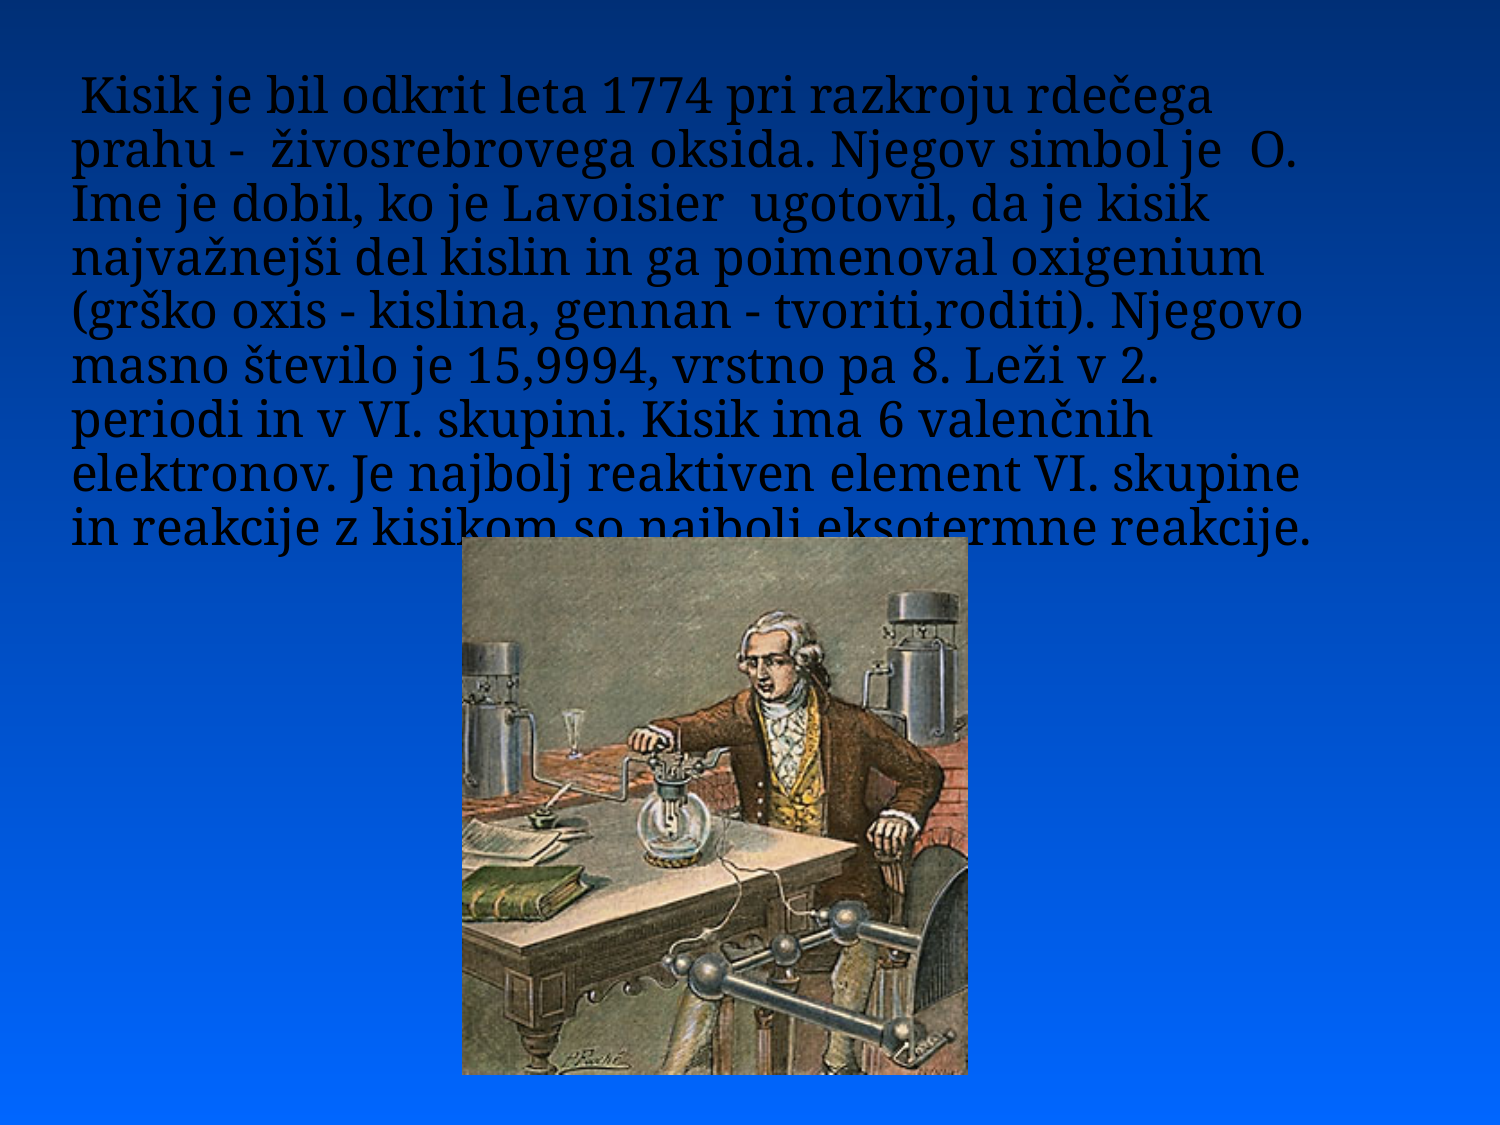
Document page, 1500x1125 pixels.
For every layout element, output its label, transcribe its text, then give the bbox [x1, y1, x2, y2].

list Kisik je bil odkrit leta 1774 pri razkroju rdečega prahu - živosrebrovega oksida. Njegov simbol je O. Ime je dobil, ko je Lavoisier ugotovil, da je kisik najvažnejši del kislin in ga poimenoval oxigenium (grško oxis - kislina, gennan - tvoriti,roditi). Njegovo masno število je 15,9994, vrstno pa 8. Leži v 2. periodi in v VI. skupini. Kisik ima 6 valenčnih elektronov. Je najbolj reaktiven element VI. skupine in reakcije z kisikom so najbolj eksotermne reakcije. [0, 62, 1350, 805]
picture [462, 537, 968, 1075]
